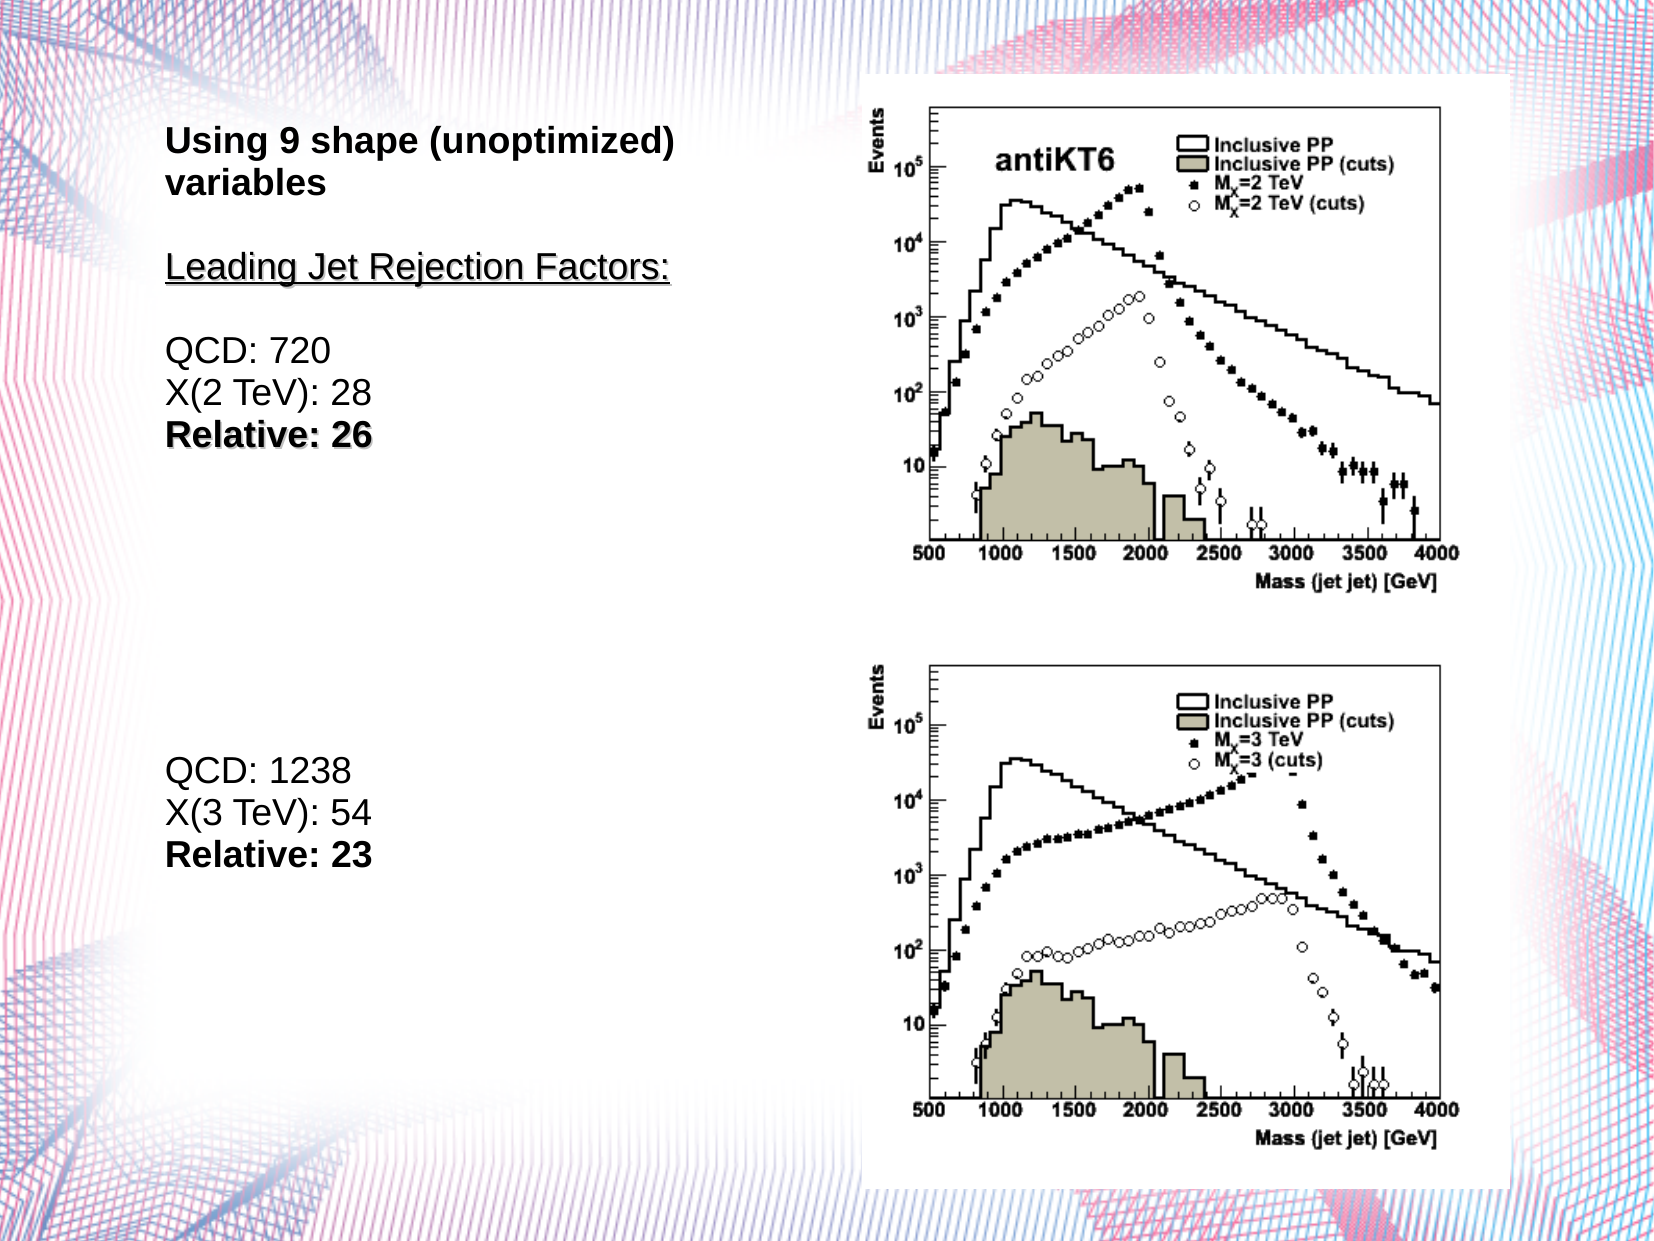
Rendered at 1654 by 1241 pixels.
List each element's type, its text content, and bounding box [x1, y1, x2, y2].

picture [0, 0, 1654, 1241]
text_box Using 9 shape (unoptimized) variables Leading Jet Rejection Factors: QCD: 720 X(2 TeV): 28 Relative: 26 QCD: 1238 X(3 TeV): 54 Relative: 23 [150, 112, 788, 884]
